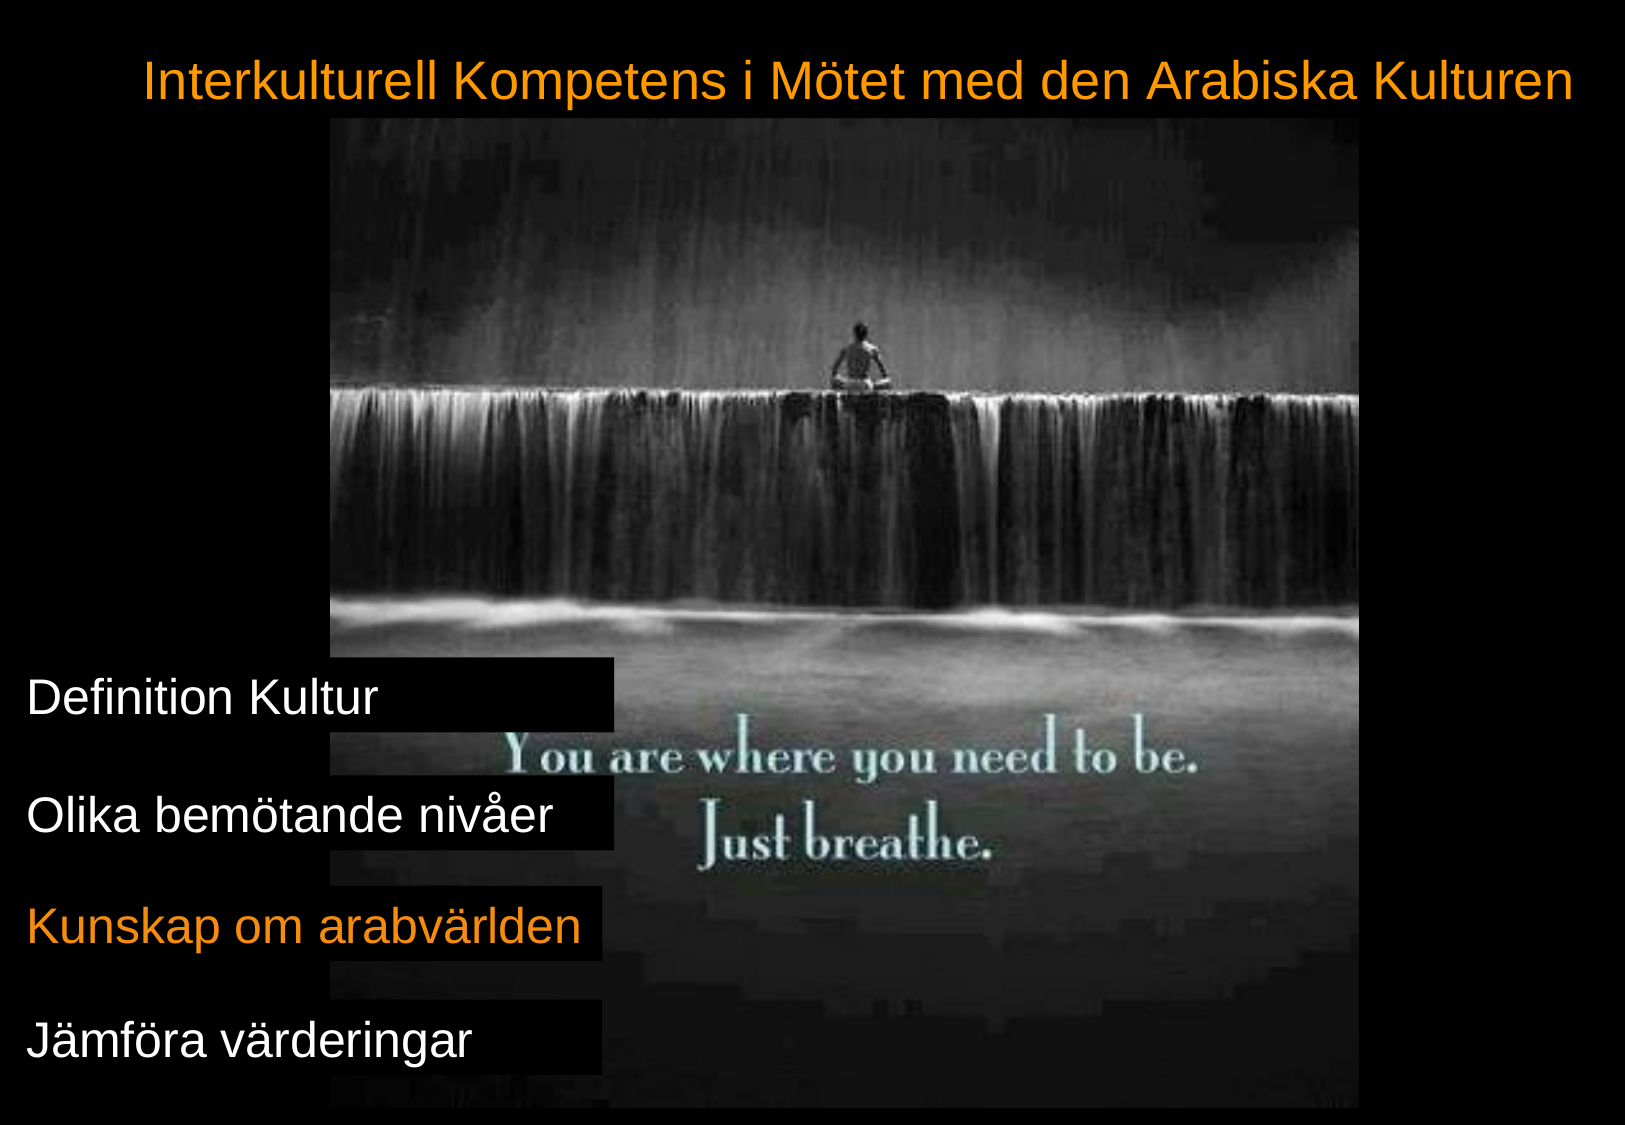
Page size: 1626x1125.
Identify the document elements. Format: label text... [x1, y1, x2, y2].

text_box Definition Kultur [11, 657, 615, 733]
picture [330, 119, 1359, 1108]
text_box Interkulturell Kompetens i Mötet med den Arabiska Kulturen [128, 37, 1607, 119]
text_box Kunskap om arabvärlden [11, 885, 603, 962]
text_box Olika bemötande nivåer [11, 775, 615, 851]
text_box Jämföra värderingar [11, 999, 603, 1075]
